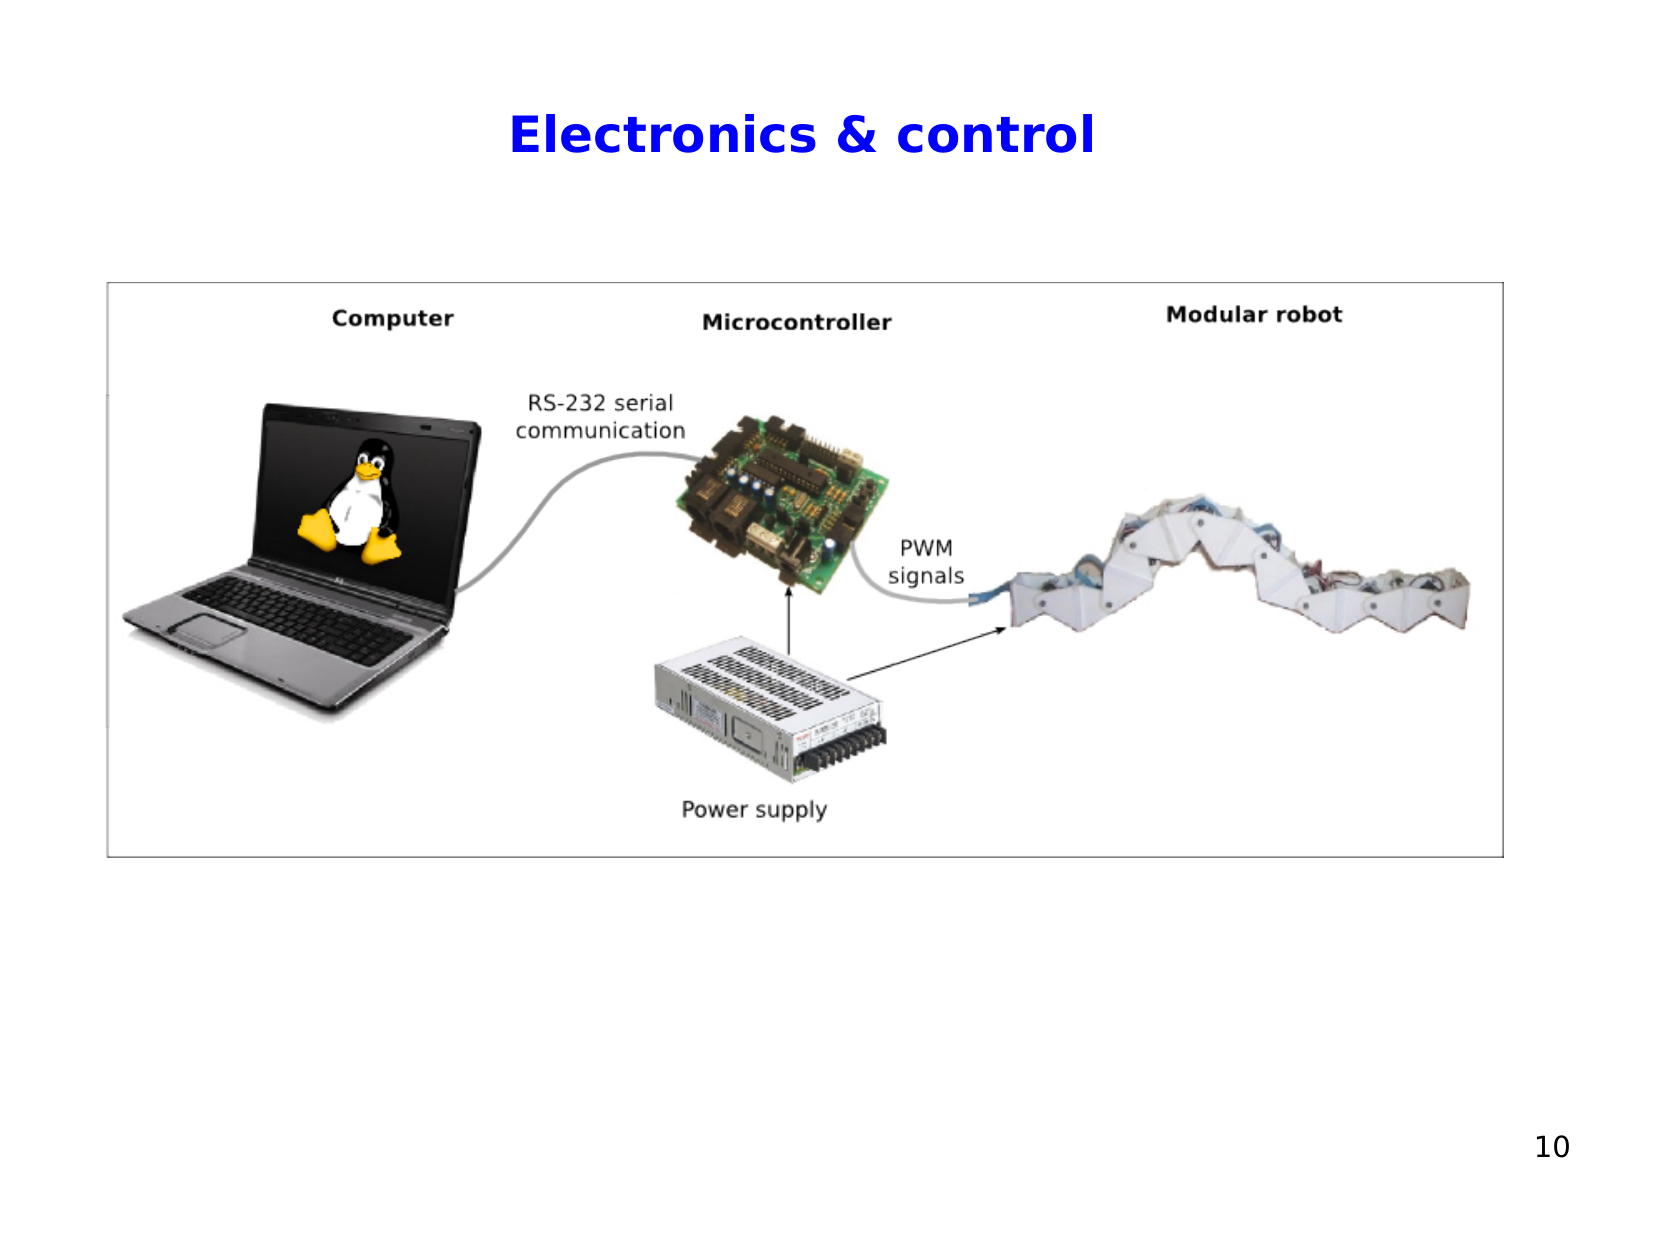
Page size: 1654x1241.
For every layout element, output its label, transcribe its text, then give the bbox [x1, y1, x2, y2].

picture [98, 282, 1504, 858]
text_box Electronics & control [493, 98, 1112, 172]
